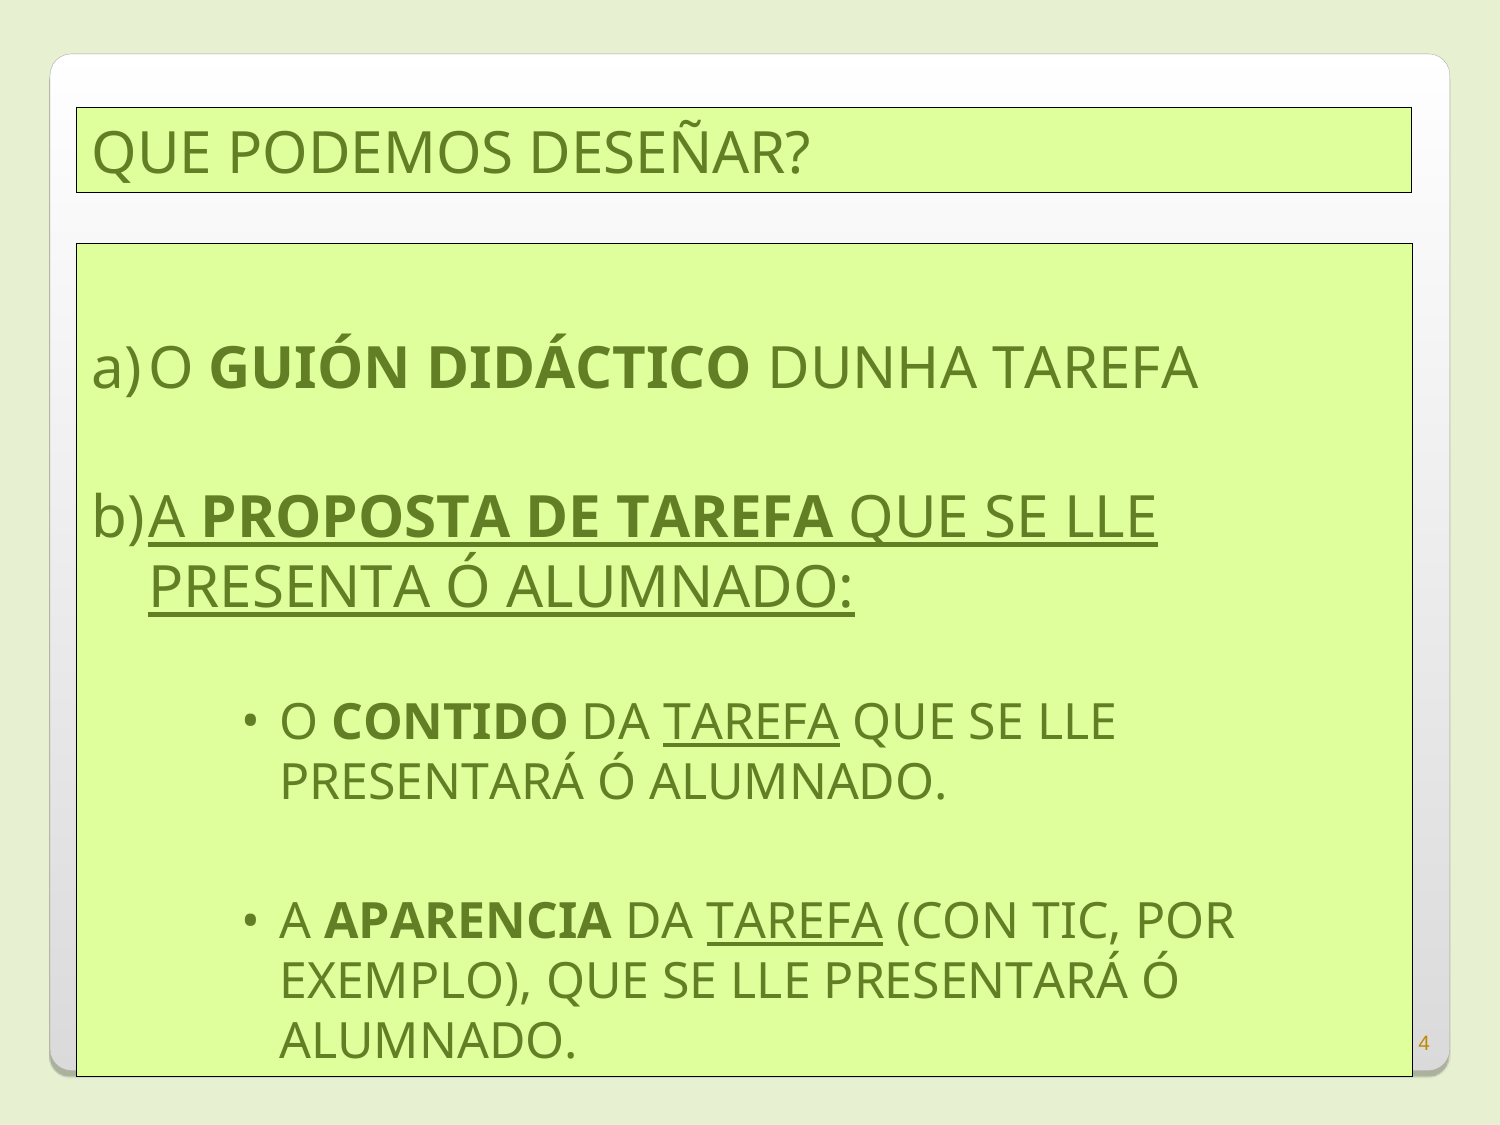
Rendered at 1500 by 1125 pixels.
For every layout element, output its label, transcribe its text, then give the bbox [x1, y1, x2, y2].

table_header QUE PODEMOS DESEÑAR? [77, 108, 1411, 192]
table_header O GUIÓN DIDÁCTICO DUNHA TAREFA A PROPOSTA DE TAREFA QUE SE LLE PRESENTA Ó ALUMNADO: O CONTIDO DA TAREFA QUE SE LLE PRESENTARÁ Ó ALUMNADO. A APARENCIA DA TAREFA (CON TIC, POR EXEMPLO), QUE SE LLE PRESENTARÁ Ó ALUMNADO. [77, 244, 1412, 1076]
text_box <número> [1413, 1002, 1445, 1063]
